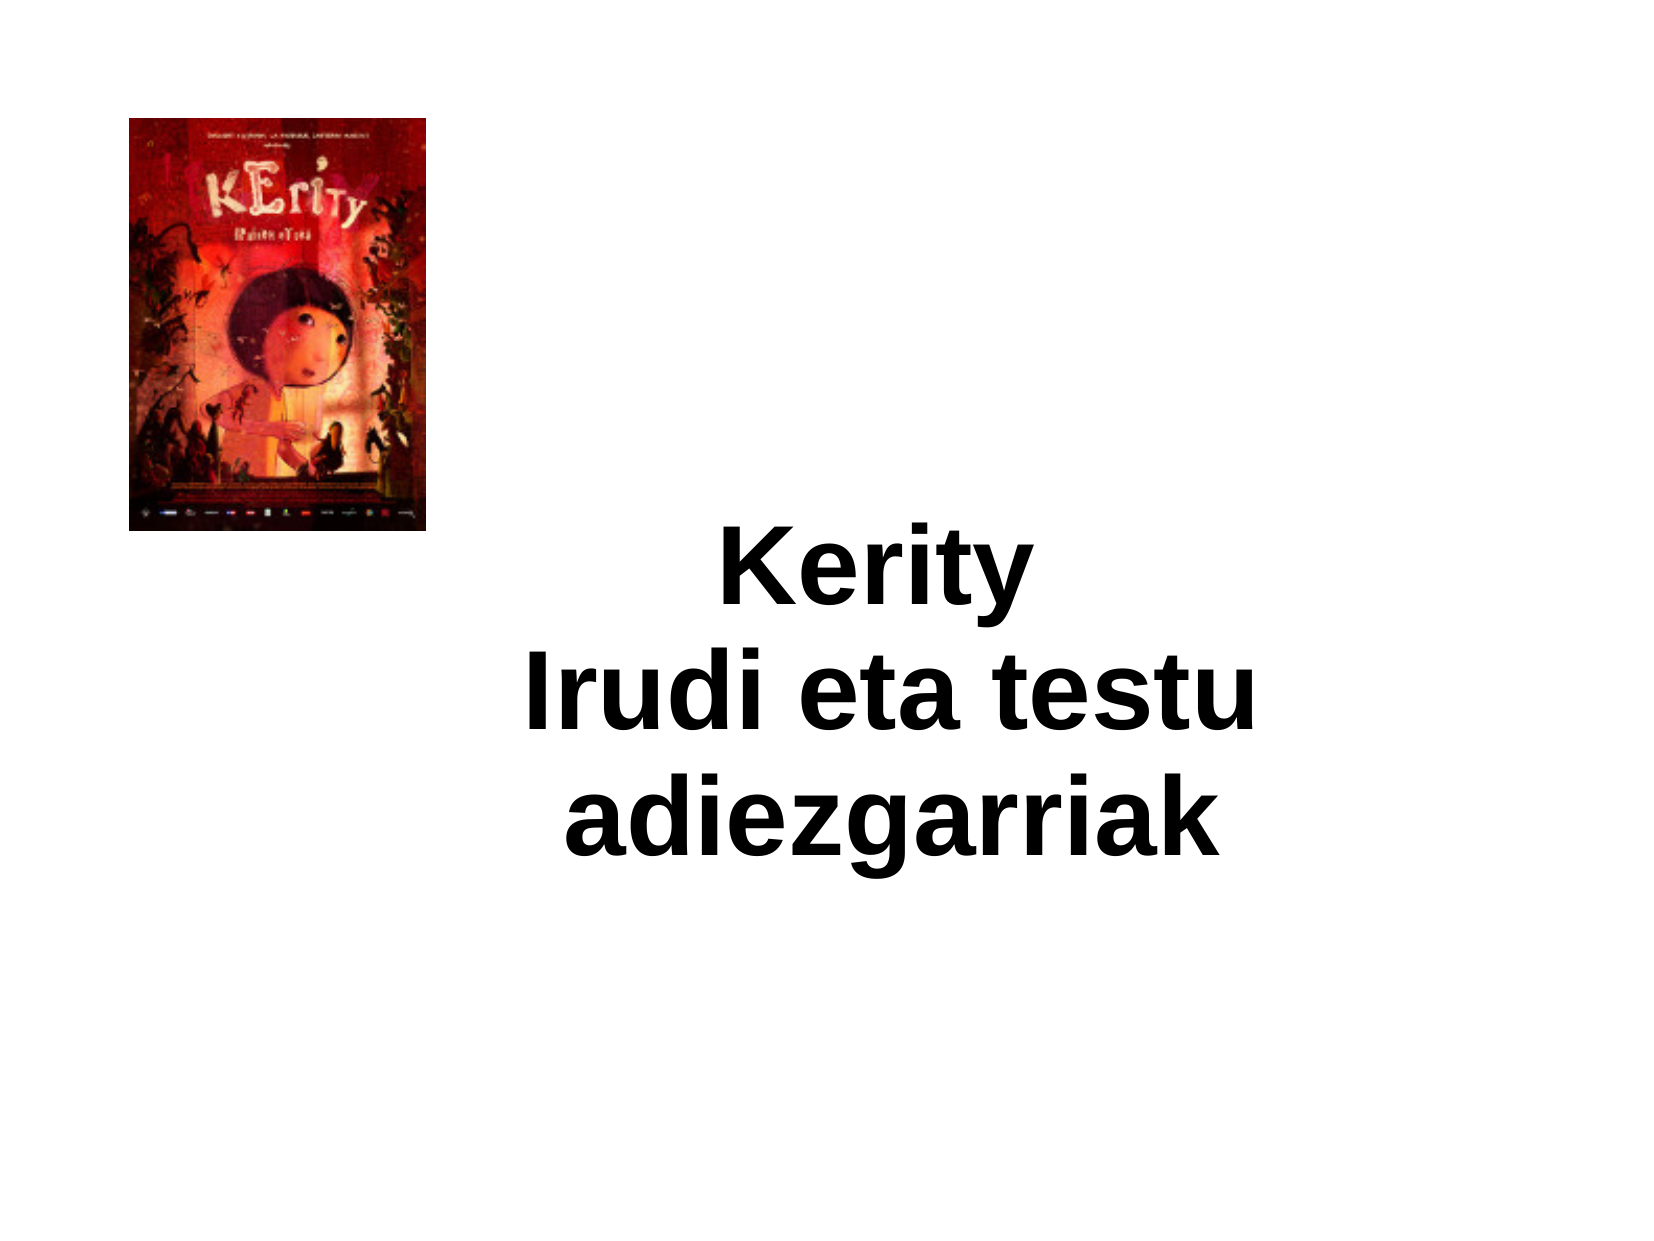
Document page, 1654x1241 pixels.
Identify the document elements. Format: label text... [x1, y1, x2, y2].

title Kerity Irudi eta testu adiezgarriak [472, 448, 1312, 933]
picture [129, 118, 426, 531]
